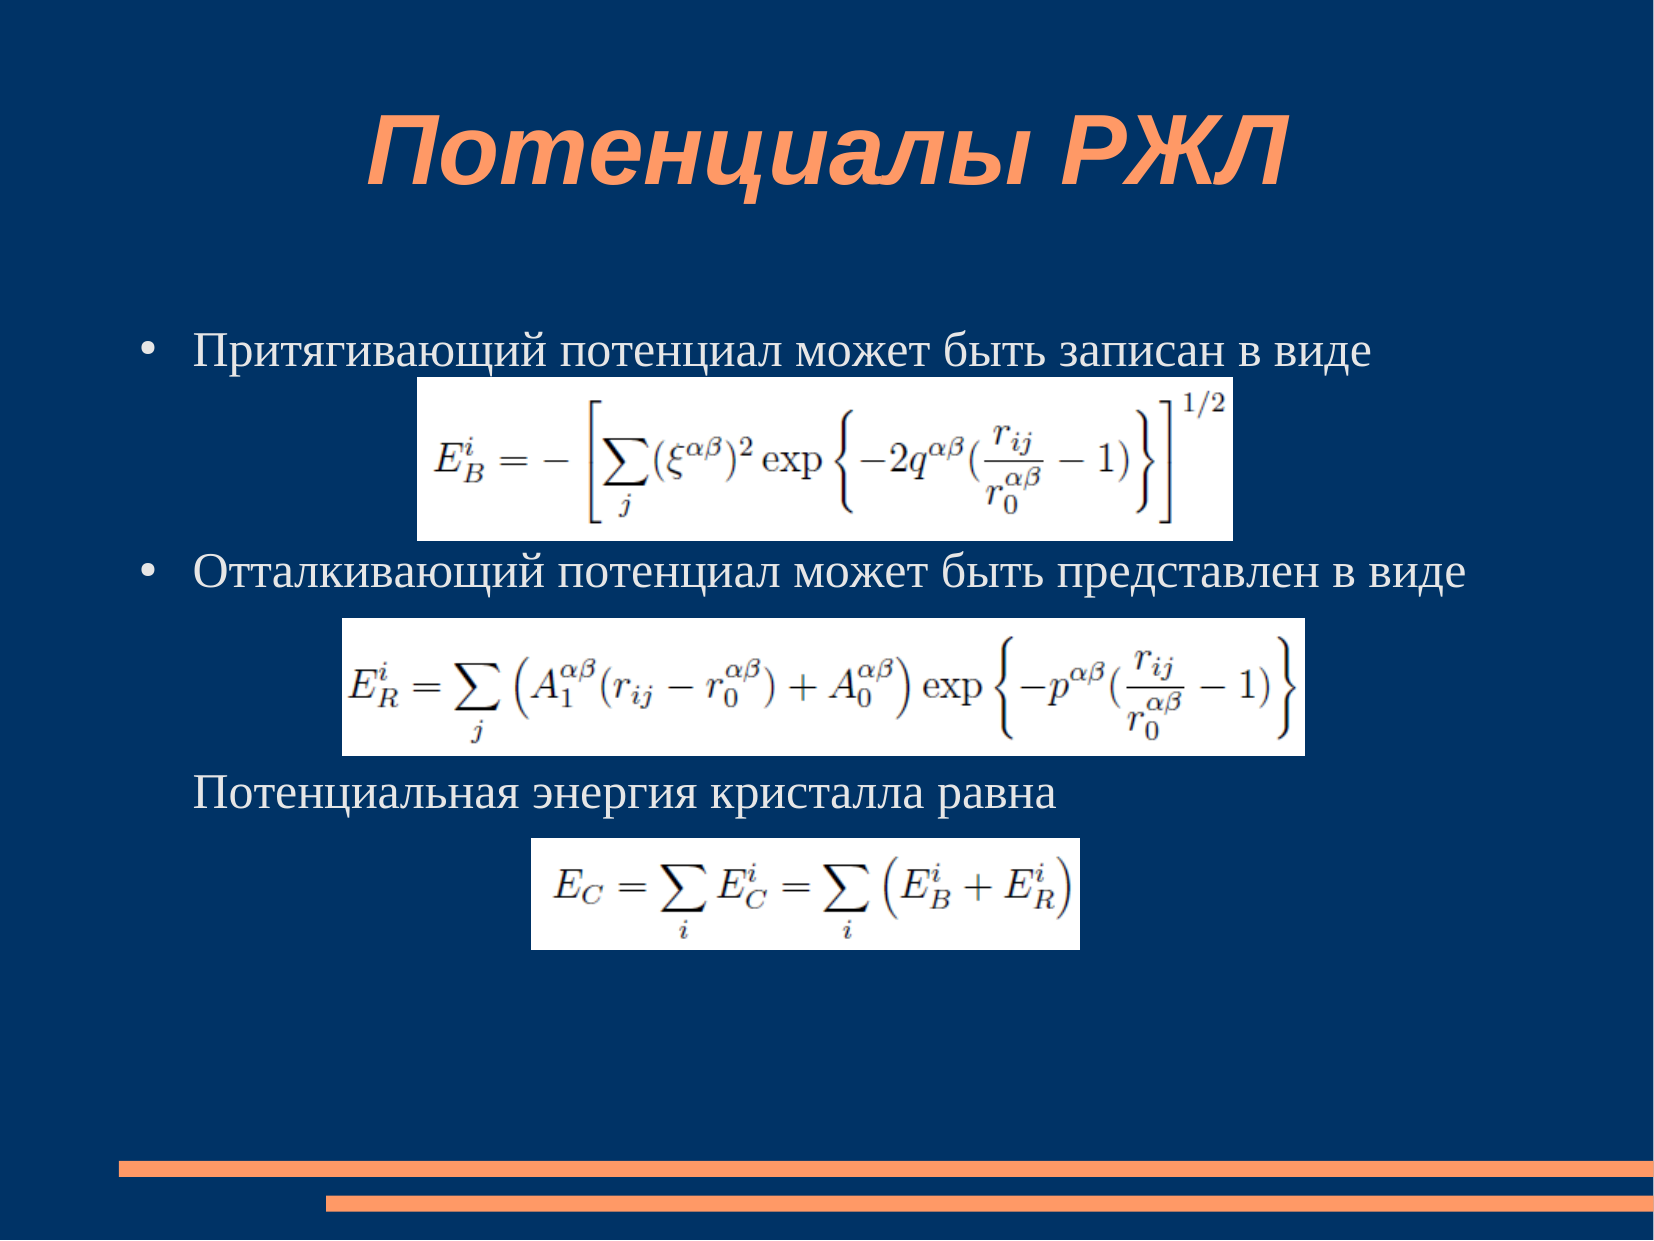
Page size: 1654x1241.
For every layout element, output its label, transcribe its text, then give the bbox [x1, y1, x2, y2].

picture [417, 377, 1233, 541]
title Потенциалы РЖЛ [121, 46, 1534, 254]
picture [342, 618, 1305, 756]
picture [531, 838, 1080, 950]
list Притягивающий потенциал может быть записан в виде Отталкивающий потенциал может быть представлен в виде Потенциальная энергия кристалла равна [121, 322, 1561, 1132]
